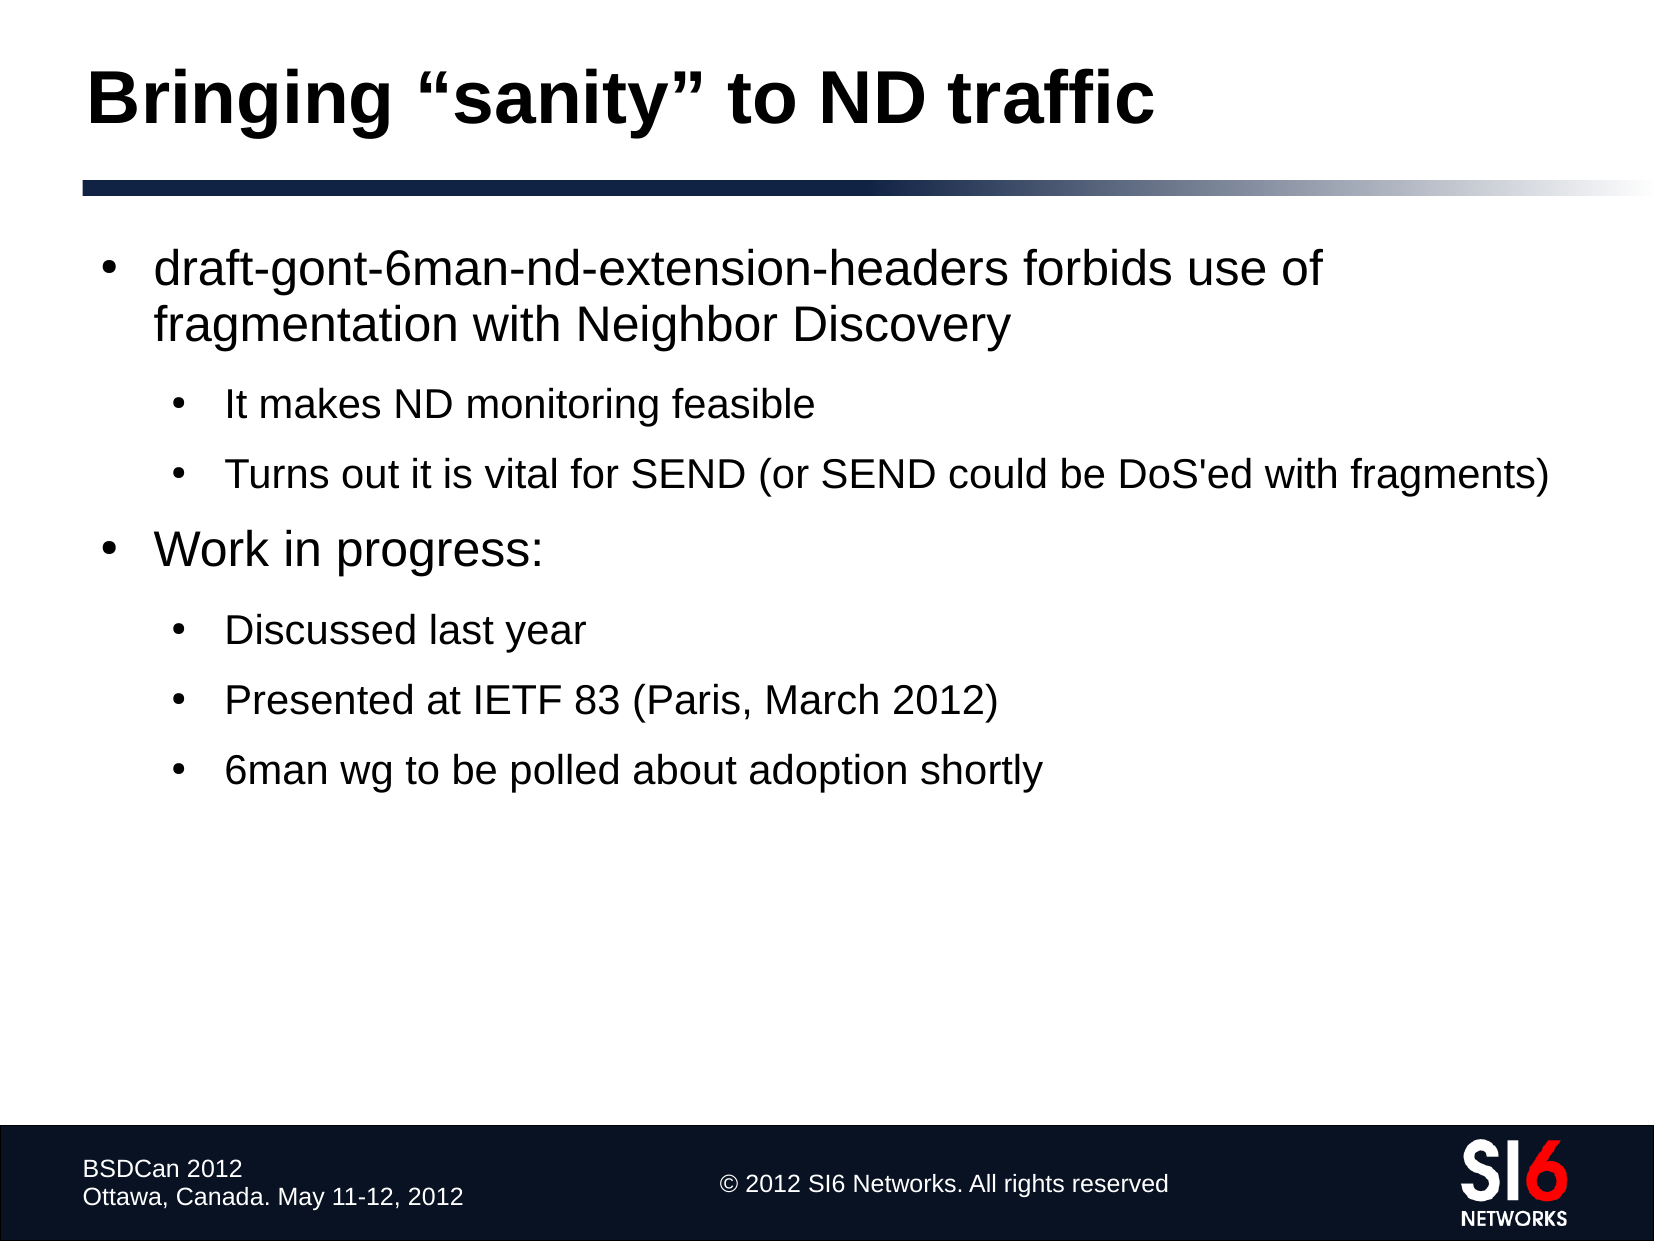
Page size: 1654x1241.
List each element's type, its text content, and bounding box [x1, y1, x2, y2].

title Bringing “sanity” to ND traffic [86, 30, 1576, 166]
picture [1461, 1139, 1567, 1226]
list draft-gont-6man-nd-extension-headers forbids use of fragmentation with Neighbor Discovery It makes ND monitoring feasible Turns out it is vital for SEND (or SEND could be DoS'ed with fragments) Work in progress: Discussed last year Presented at IETF 83 (Paris, March 2012) 6man wg to be polled about adoption shortly [82, 240, 1571, 1059]
